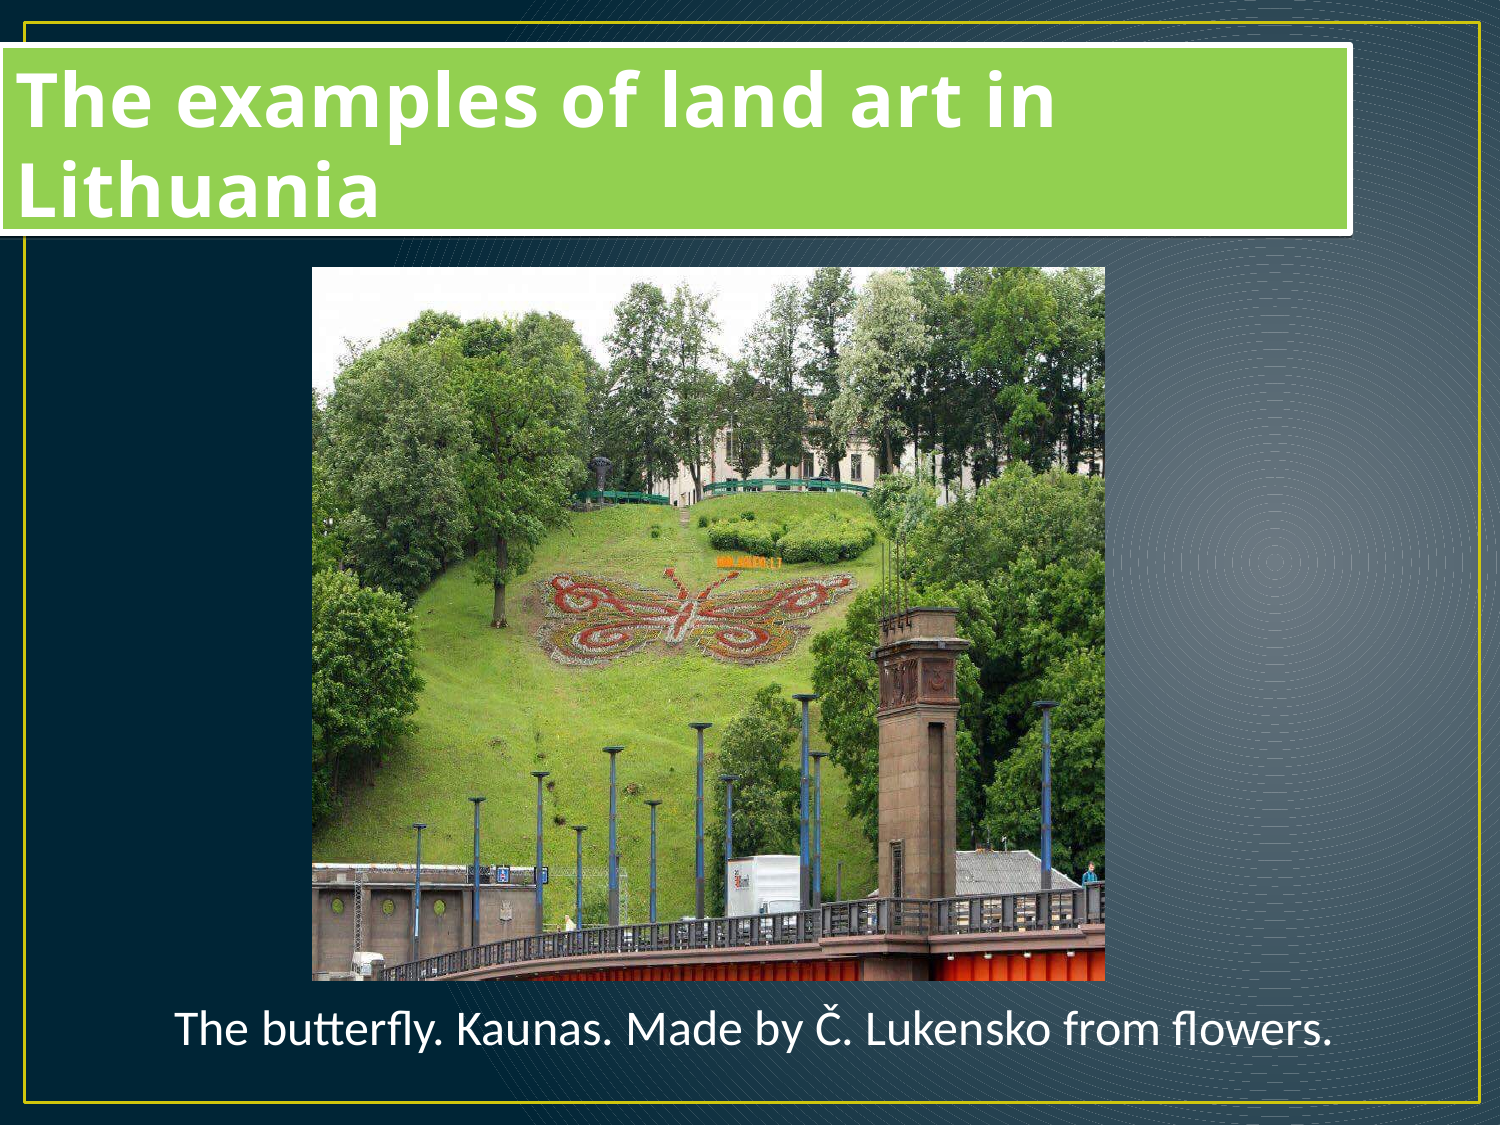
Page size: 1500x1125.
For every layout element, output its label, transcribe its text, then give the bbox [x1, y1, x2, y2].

text_box The butterfly. Kaunas. Made by Č. Lukensko from flowers. [159, 987, 1365, 1109]
title The examples of land art in Lithuania [0, 45, 1351, 233]
picture [313, 267, 1105, 981]
